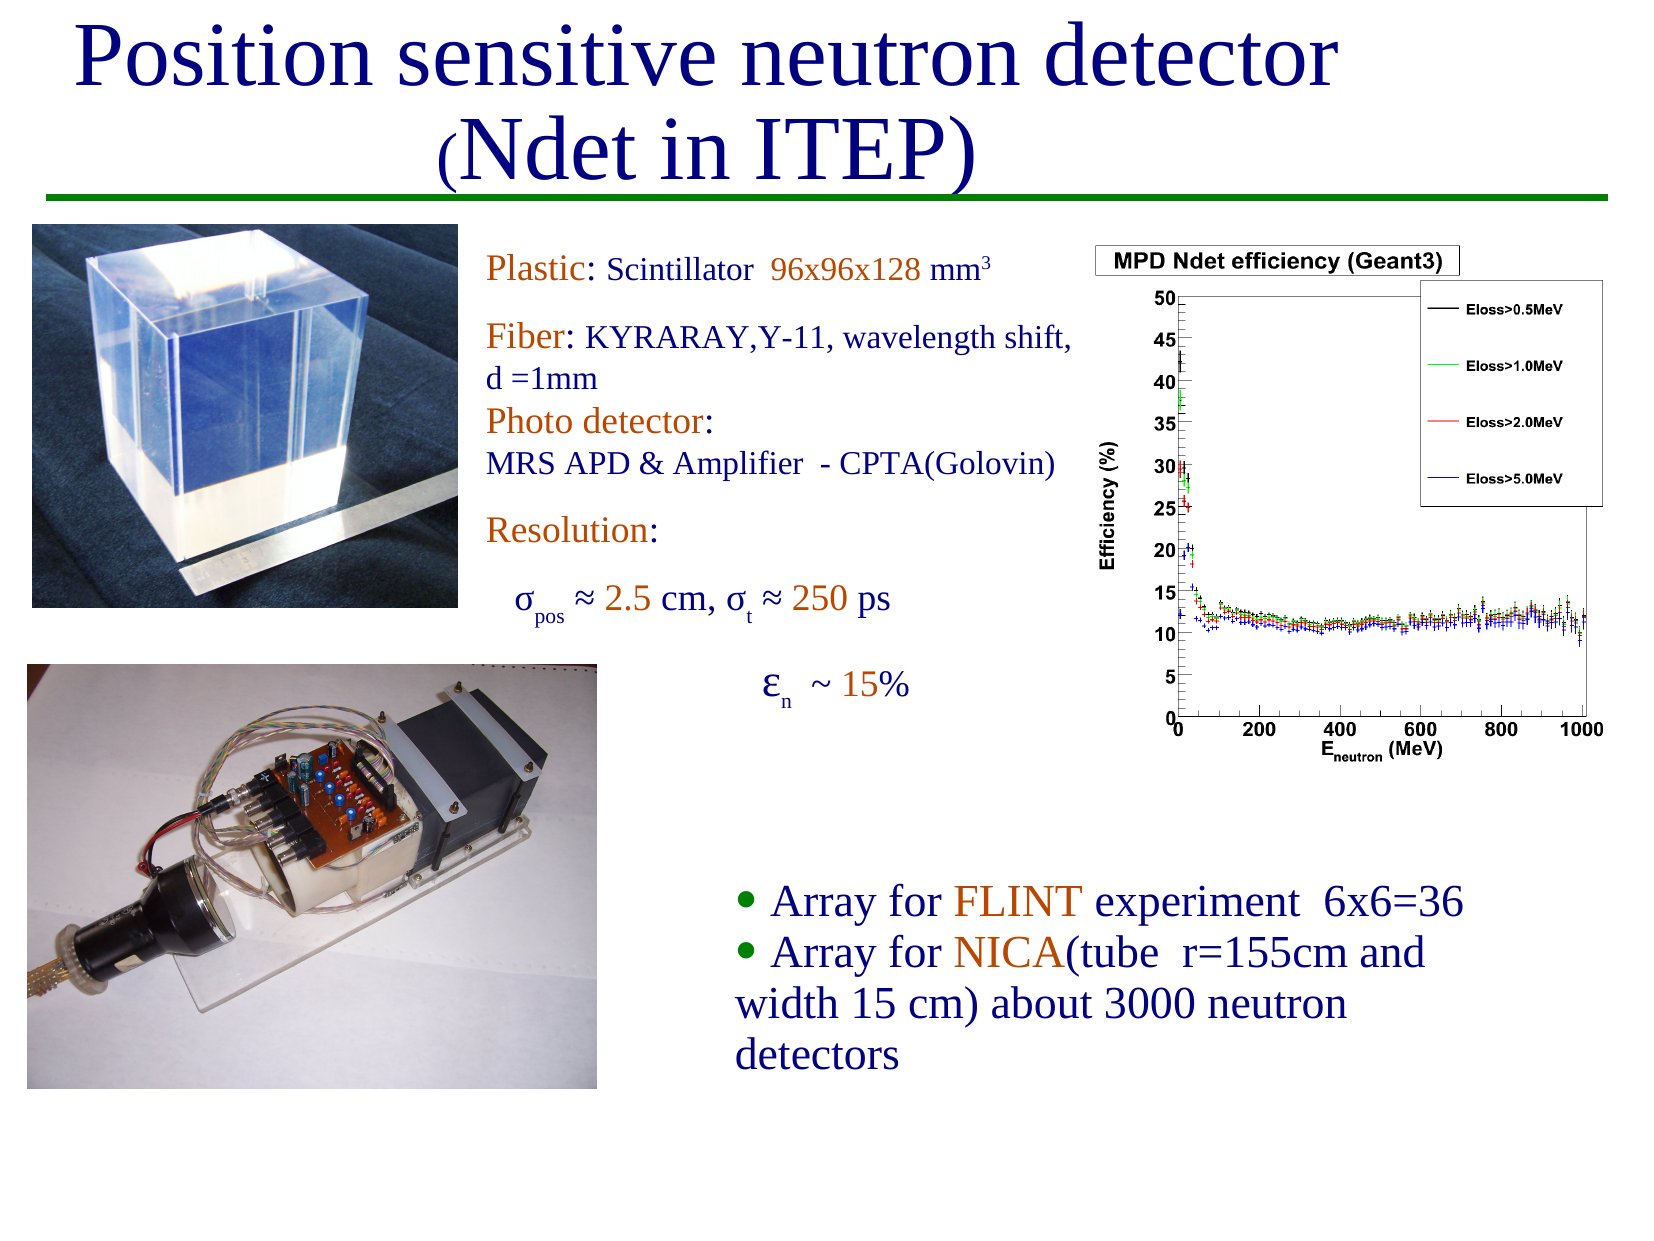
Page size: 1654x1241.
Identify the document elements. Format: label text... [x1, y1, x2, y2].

title Position sensitive neutron detector (Ndet in ITEP) [0, 0, 1415, 203]
picture [27, 664, 597, 1090]
picture [1090, 243, 1641, 769]
picture [32, 224, 458, 608]
text_box Plastic: Scintillator 96x96x128 mm3 Fiber: KYRARAY,Y-11, wavelength shift, d =1mm Photo detector: MRS APD & Amplifier - CPTA(Golovin) Resolution: σpos ≈ 2.5 cm, σt ≈ 250 ps εn ~ 15% [471, 167, 1101, 721]
text_box Array for FLINT experiment 6x6=36 Array for NICA(tube r=155cm and width 15 cm) about 3000 neutron detectors [719, 867, 1507, 1139]
